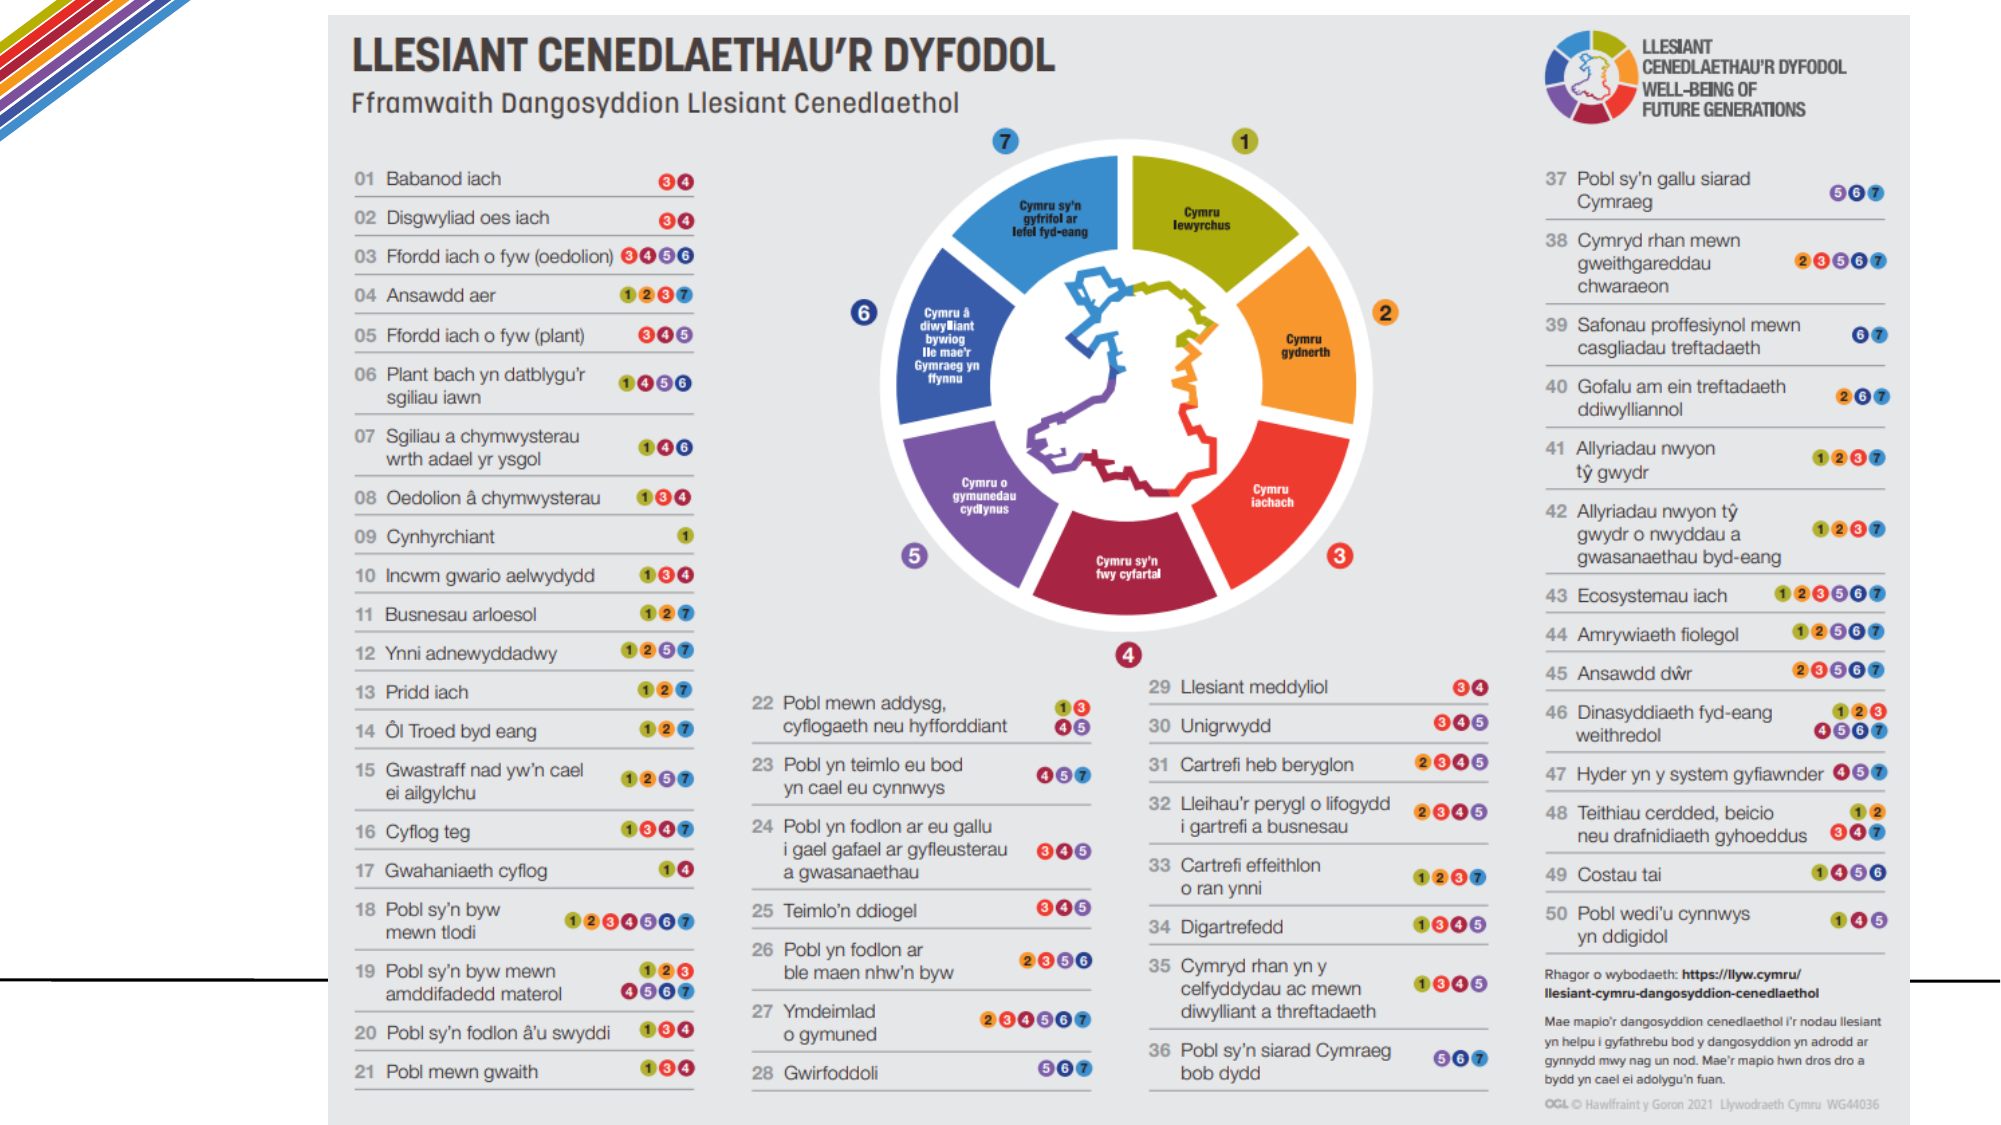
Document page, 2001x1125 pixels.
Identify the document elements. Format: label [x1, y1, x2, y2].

picture [328, 15, 1910, 1125]
